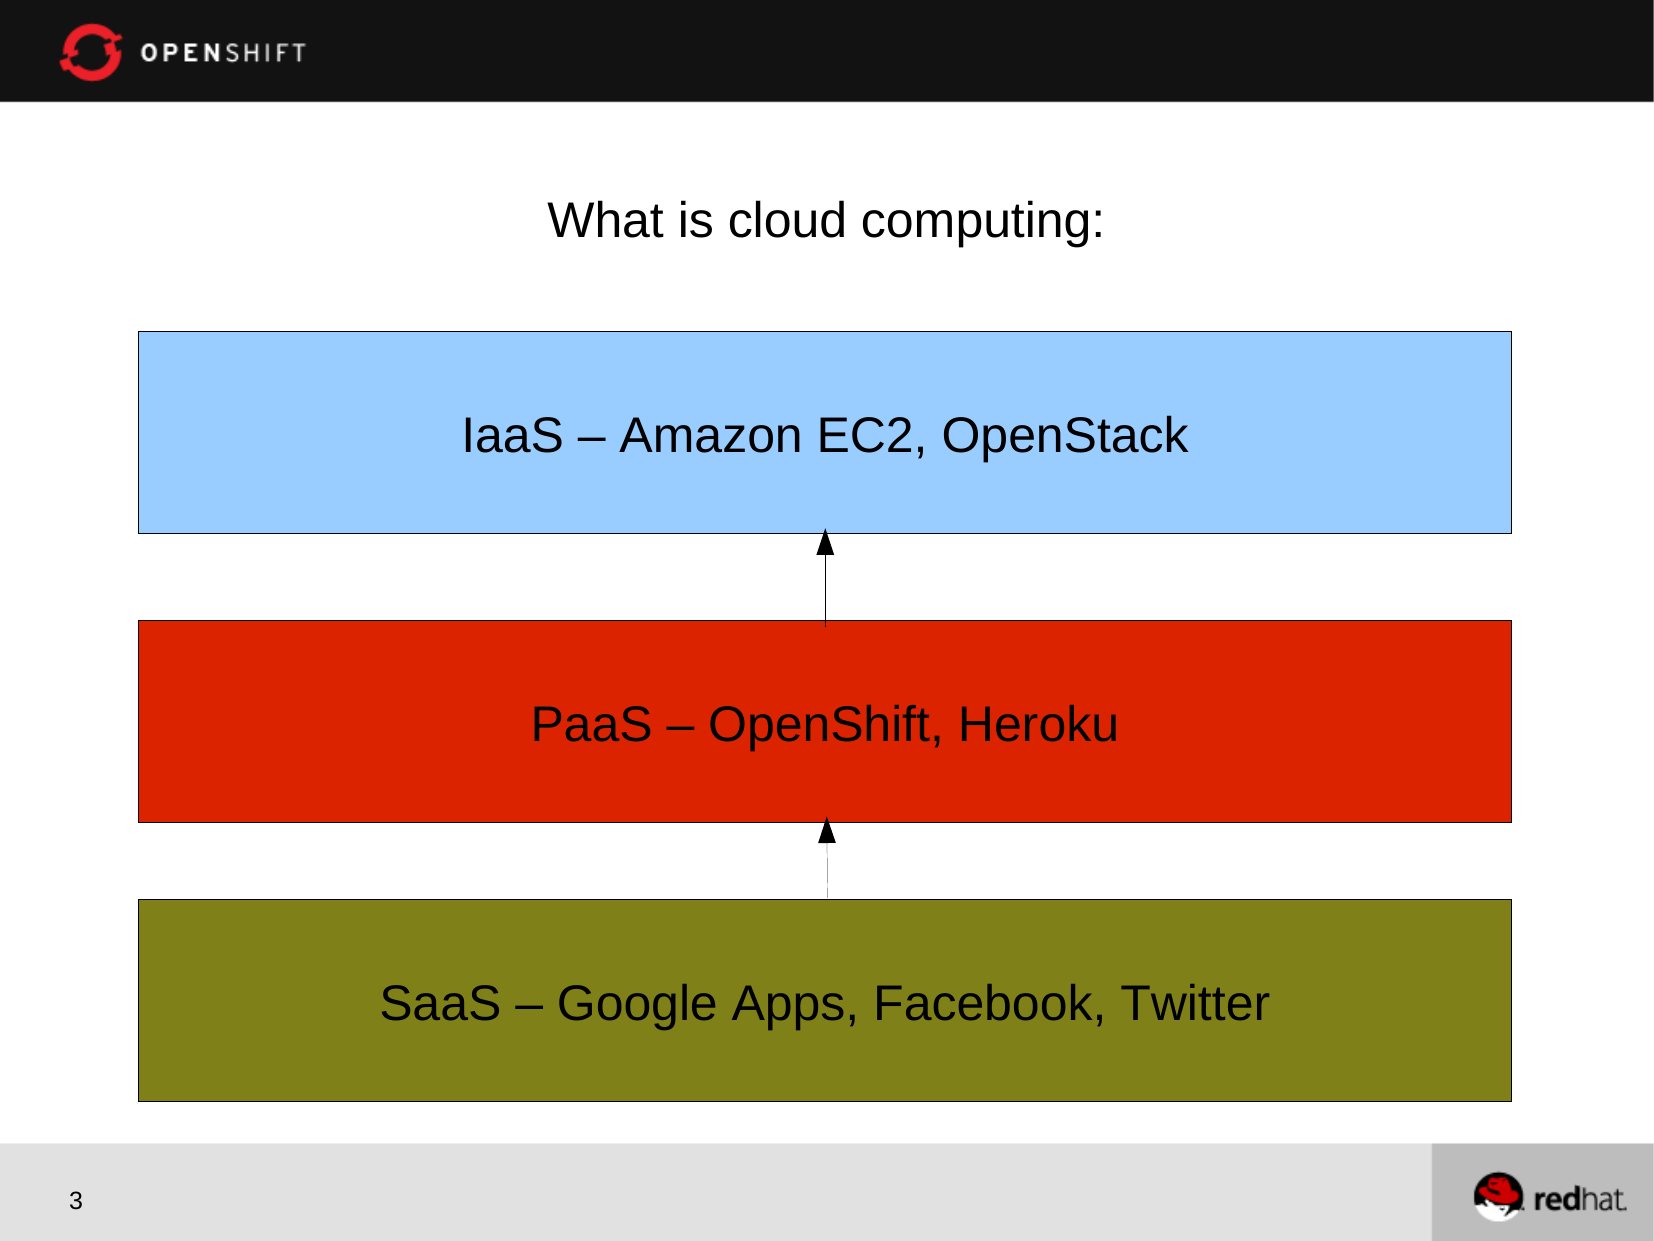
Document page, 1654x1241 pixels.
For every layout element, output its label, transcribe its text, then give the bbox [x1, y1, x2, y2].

text_box PaaS – OpenShift, Heroku [138, 620, 1512, 823]
picture [0, 0, 1654, 1241]
text_box IaaS – Amazon EC2, OpenStack [138, 331, 1512, 534]
text_box What is cloud computing: [532, 179, 1122, 255]
text_box SaaS – Google Apps, Facebook, Twitter [138, 899, 1512, 1102]
